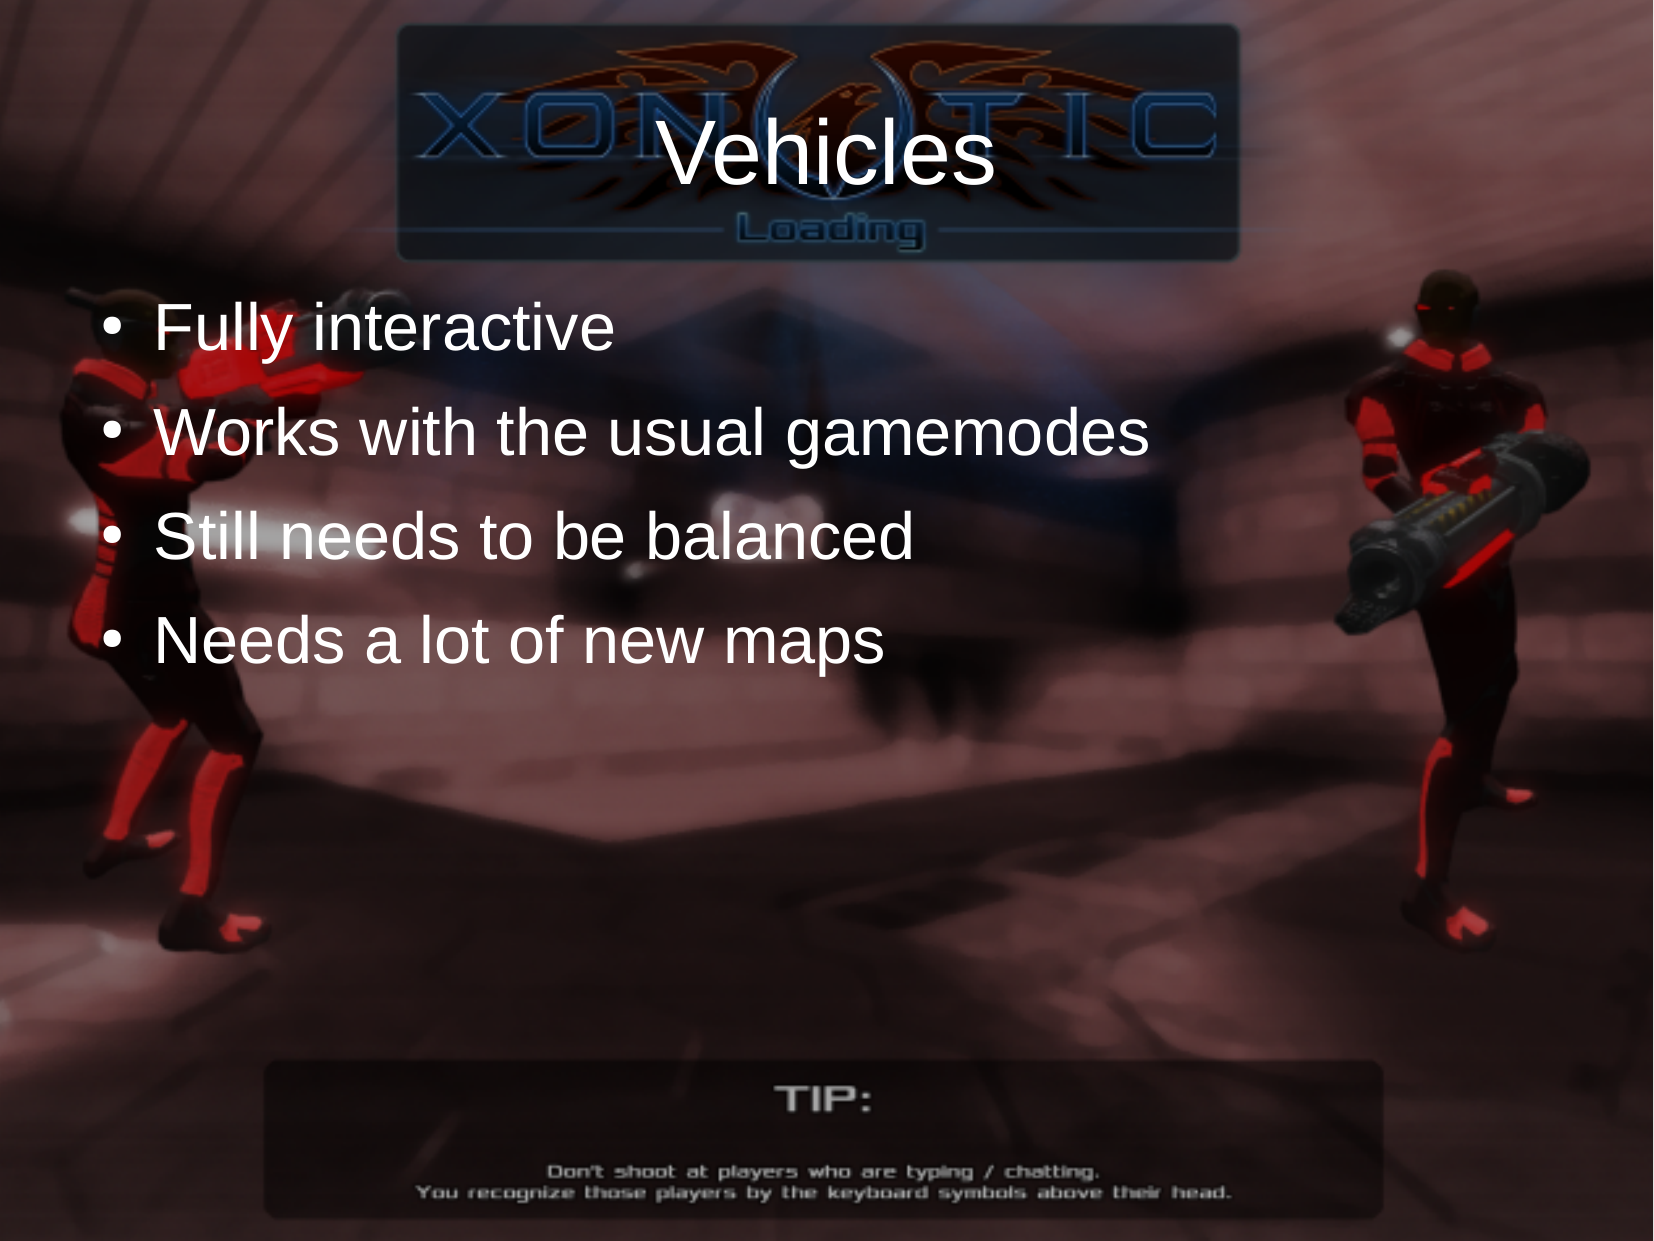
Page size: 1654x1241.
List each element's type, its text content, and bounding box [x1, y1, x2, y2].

list Fully interactive Works with the usual gamemodes Still needs to be balanced Needs a lot of new maps [82, 290, 1571, 1109]
title Vehicles [82, 49, 1571, 257]
picture [0, 0, 1654, 1241]
